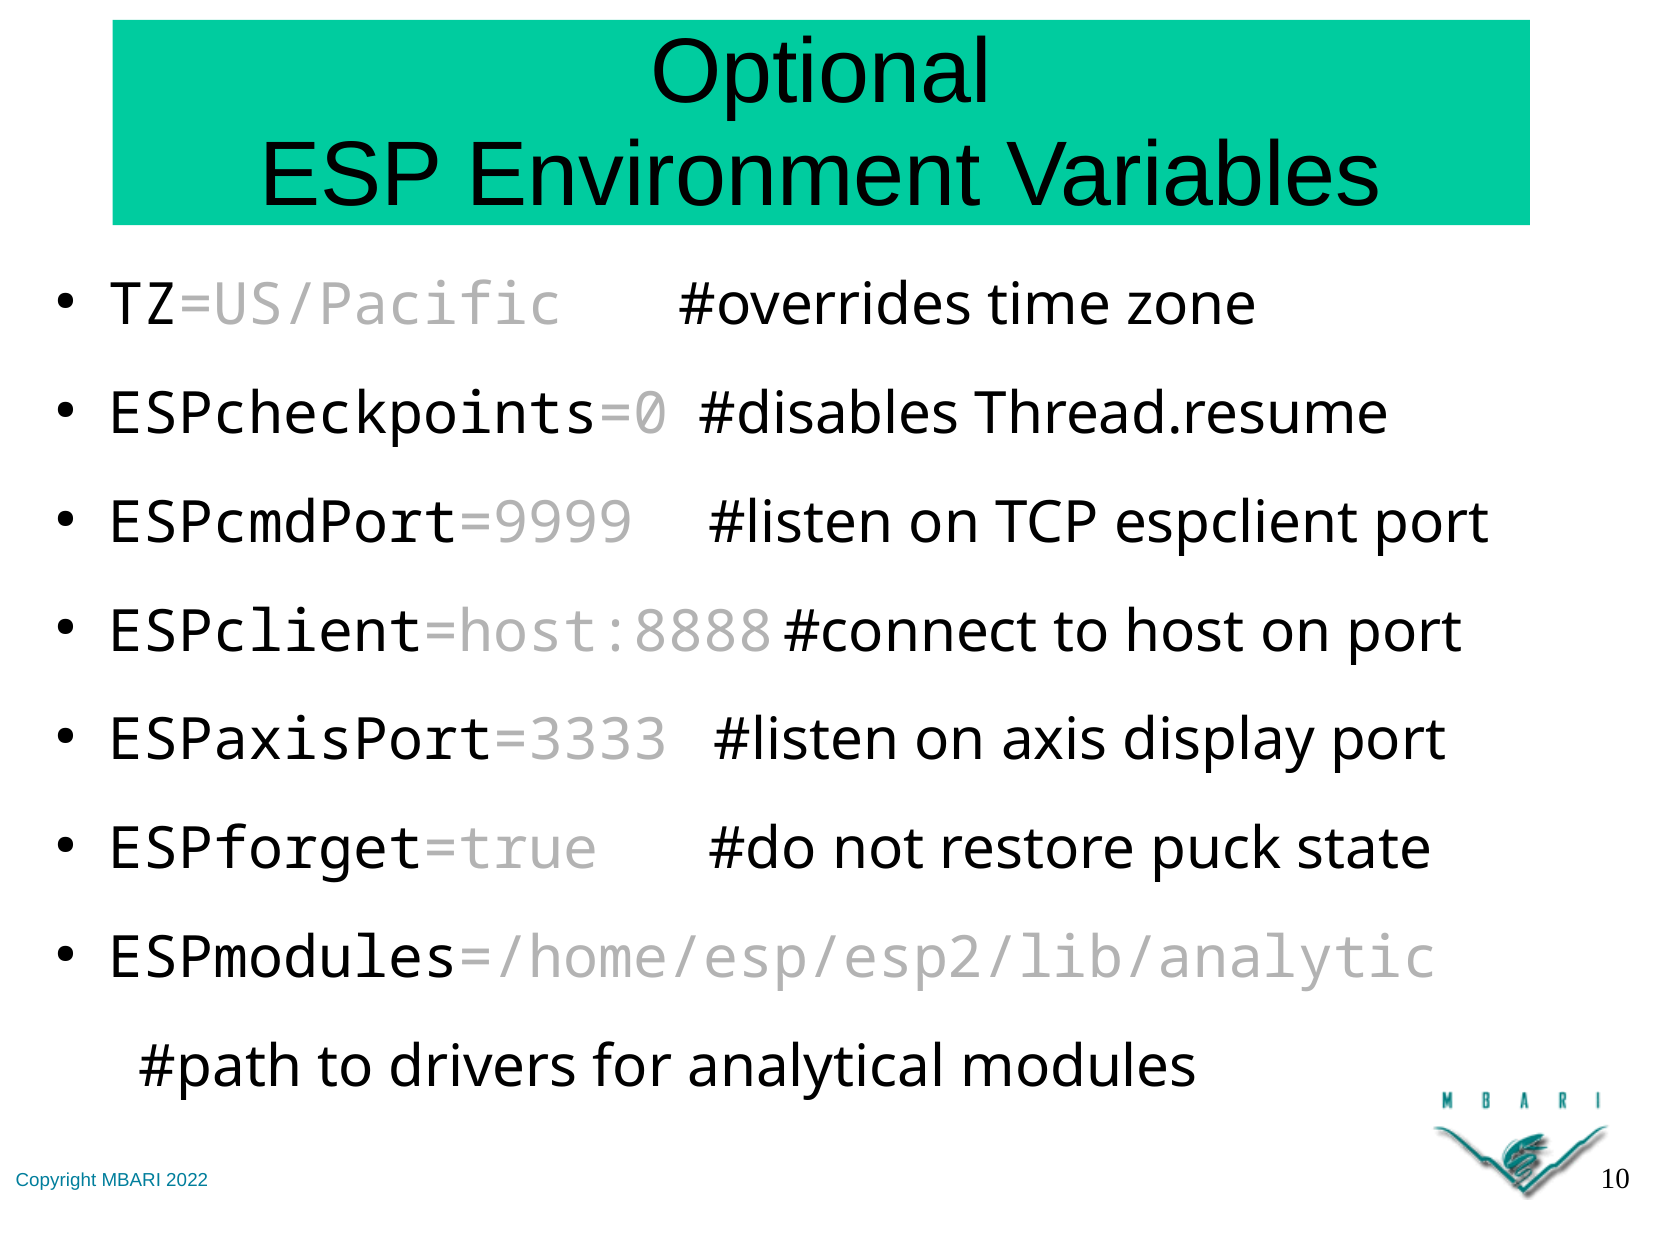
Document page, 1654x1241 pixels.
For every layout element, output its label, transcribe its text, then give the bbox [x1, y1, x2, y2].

list TZ=US/Pacific #overrides time zone ESPcheckpoints=0 #disables Thread.resume ESPcmdPort=9999 #listen on TCP espclient port ESPclient=host:8888 #connect to host on port ESPaxisPort=3333 #listen on axis display port ESPforget=true #do not restore puck state ESPmodules=/home/esp/esp2/lib/analytic #path to drivers for analytical modules [37, 262, 1613, 1156]
title Optional ESP Environment Variables [112, 19, 1530, 226]
picture [1426, 1156, 1613, 1200]
